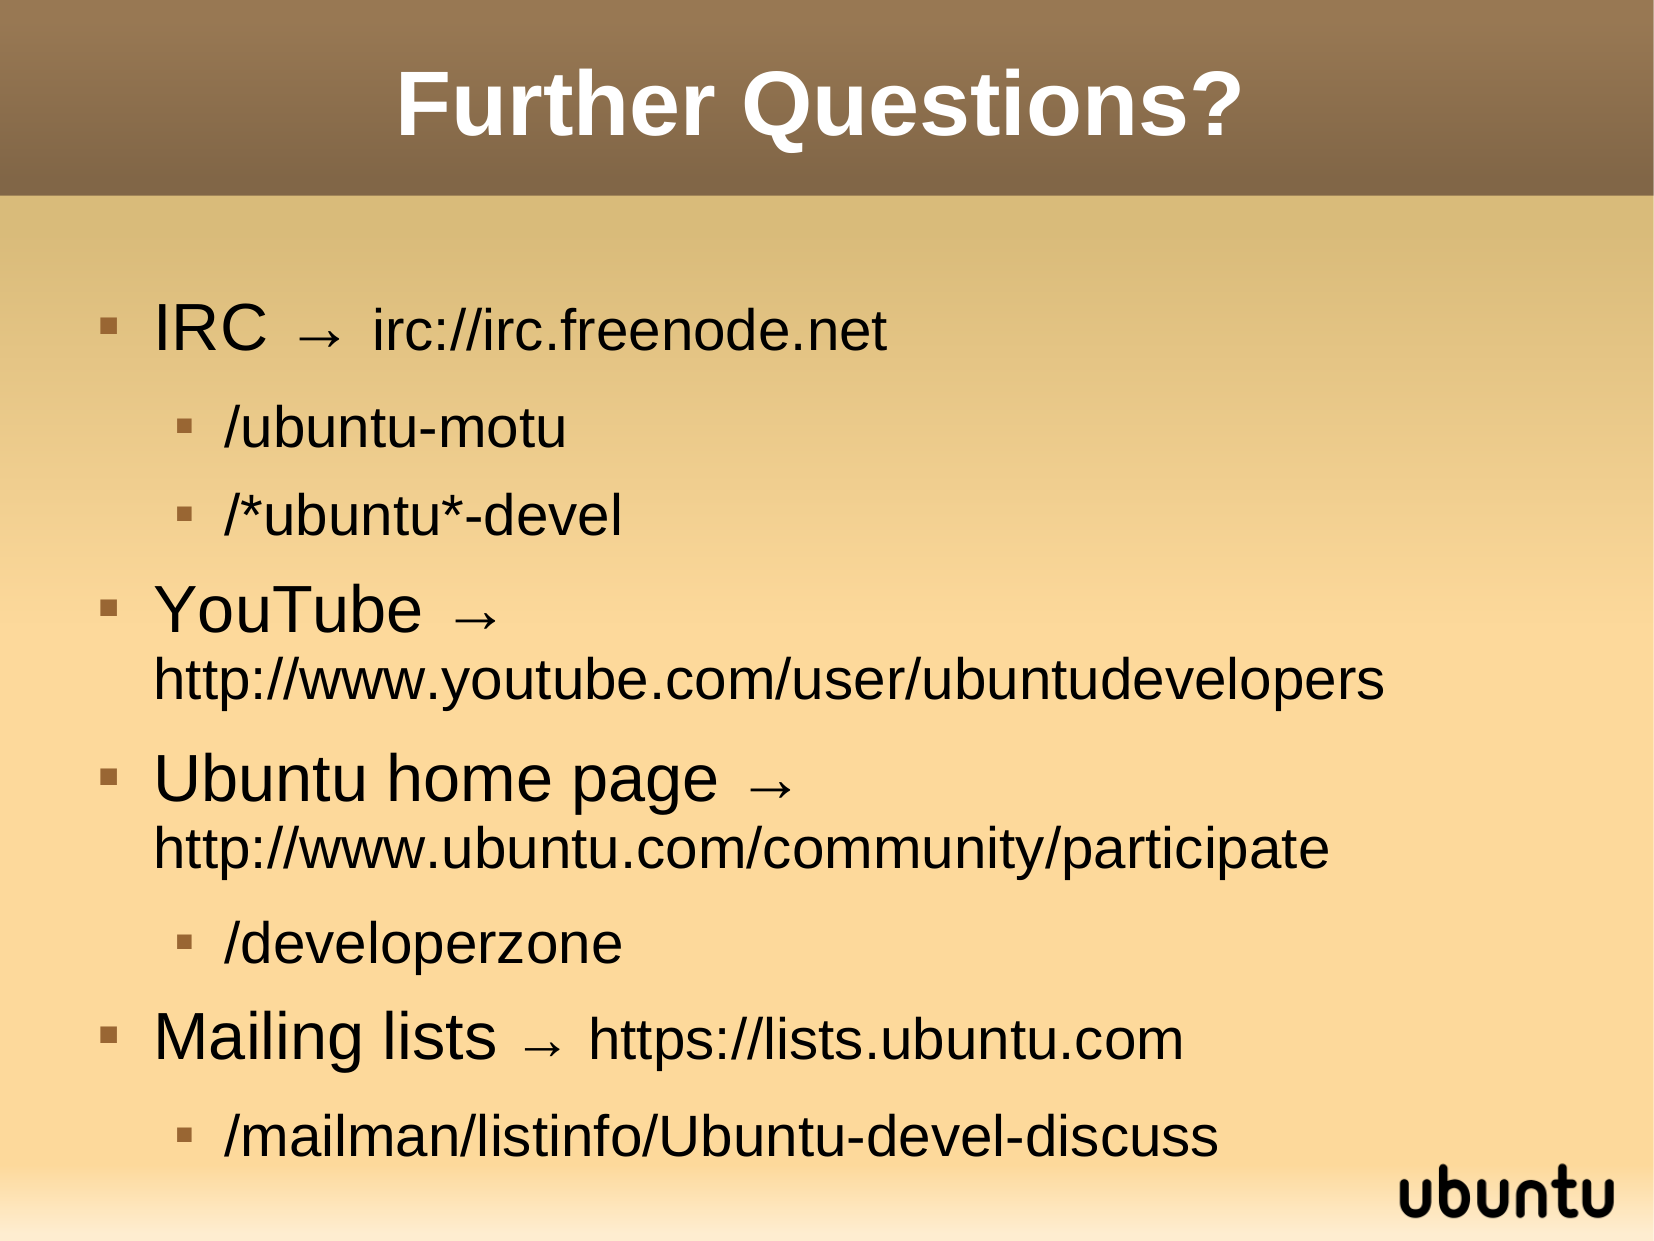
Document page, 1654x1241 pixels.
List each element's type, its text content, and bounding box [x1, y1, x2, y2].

title Further Questions? [76, 7, 1565, 200]
picture [0, 0, 1654, 1241]
list IRC → irc://irc.freenode.net /ubuntu-motu /*ubuntu*-devel YouTube → http://www.youtube.com/user/ubuntudevelopers Ubuntu home page → http://www.ubuntu.com/community/participate /developerzone Mailing lists → https://lists.ubuntu.com /mailman/listinfo/Ubuntu-devel-discuss [82, 290, 1571, 1169]
